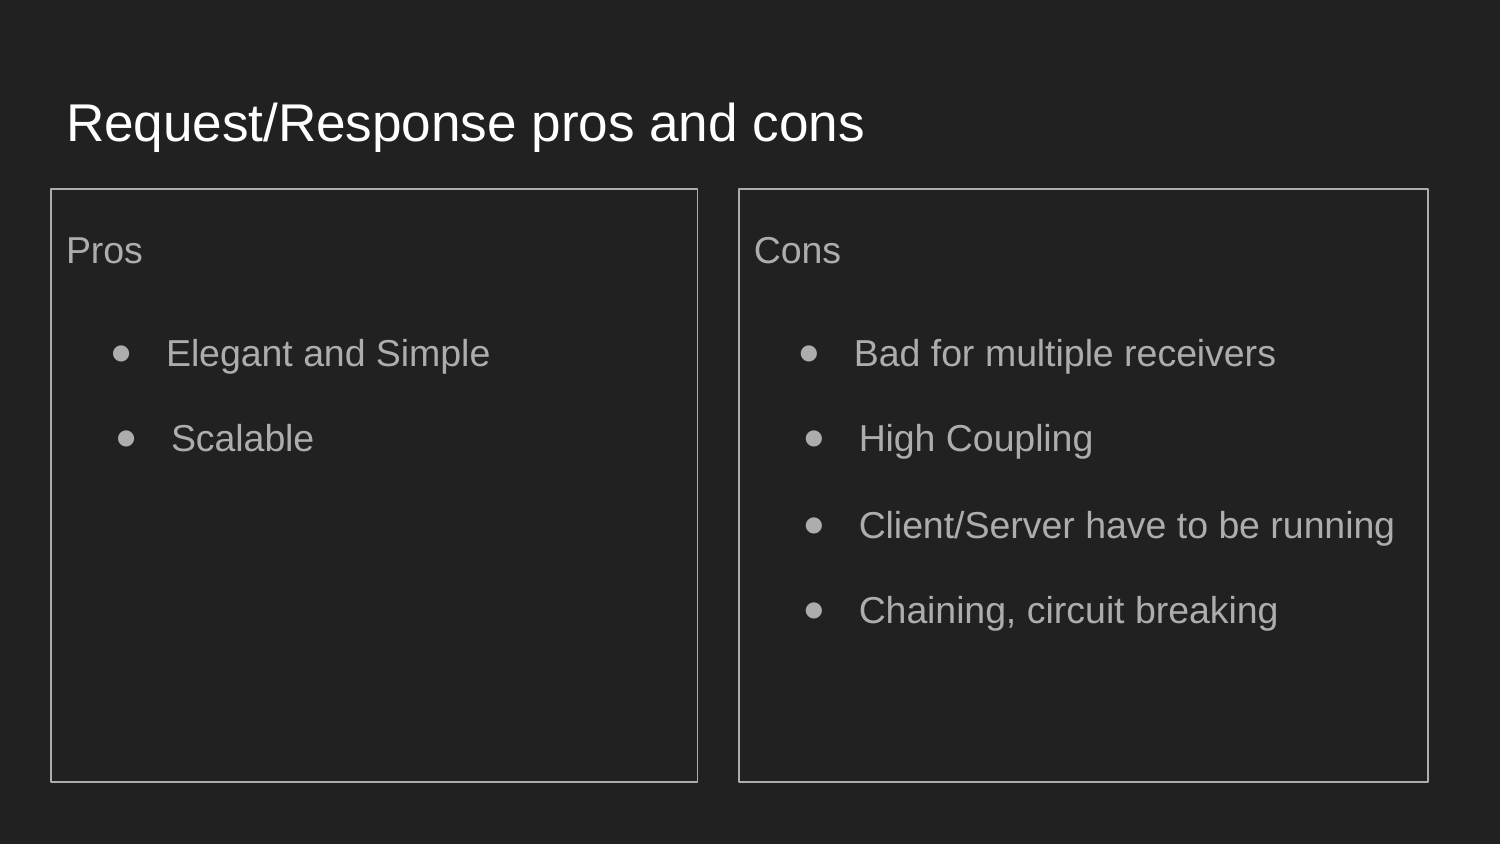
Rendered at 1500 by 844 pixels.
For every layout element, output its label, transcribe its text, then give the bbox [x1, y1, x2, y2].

text_box Bad for multiple receivers [763, 291, 1351, 412]
text_box Client/Server have to be running [768, 463, 1416, 584]
text_box Chaining, circuit breaking [768, 548, 1356, 669]
text_box Scalable [80, 376, 668, 497]
text_box Elegant and Simple [76, 291, 663, 412]
title Request/Response pros and cons [51, 72, 1449, 167]
list Cons [739, 189, 1428, 783]
text_box High Coupling [768, 376, 1356, 463]
list Pros [51, 189, 698, 783]
